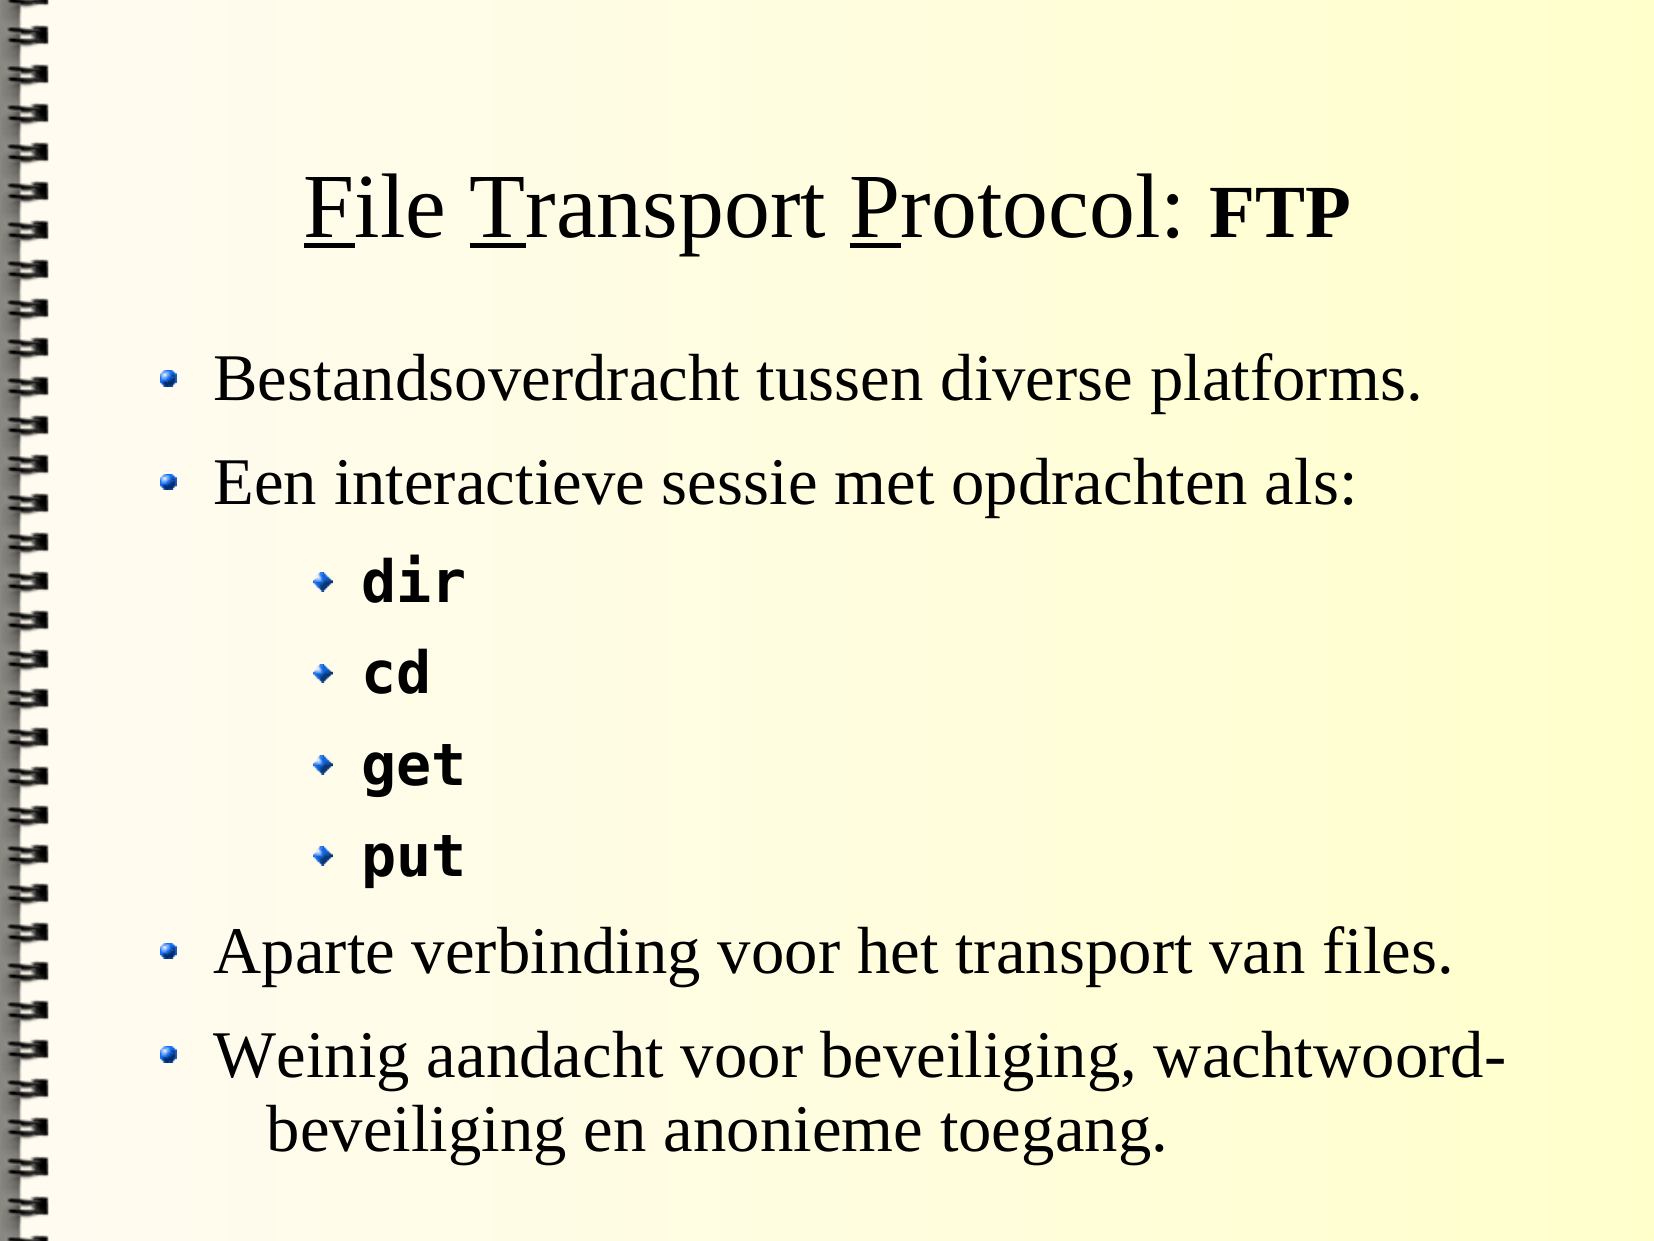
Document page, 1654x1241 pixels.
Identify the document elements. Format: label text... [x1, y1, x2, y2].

picture [0, 0, 1654, 1241]
title File Transport Protocol: FTP [121, 102, 1534, 311]
list Bestandsoverdracht tussen diverse platforms. Een interactieve sessie met opdrachten als: dir cd get put Aparte verbinding voor het transport van files. Weinig aandacht voor beveiliging, wachtwoord-beveiliging en anonieme toegang. [124, 341, 1537, 1166]
